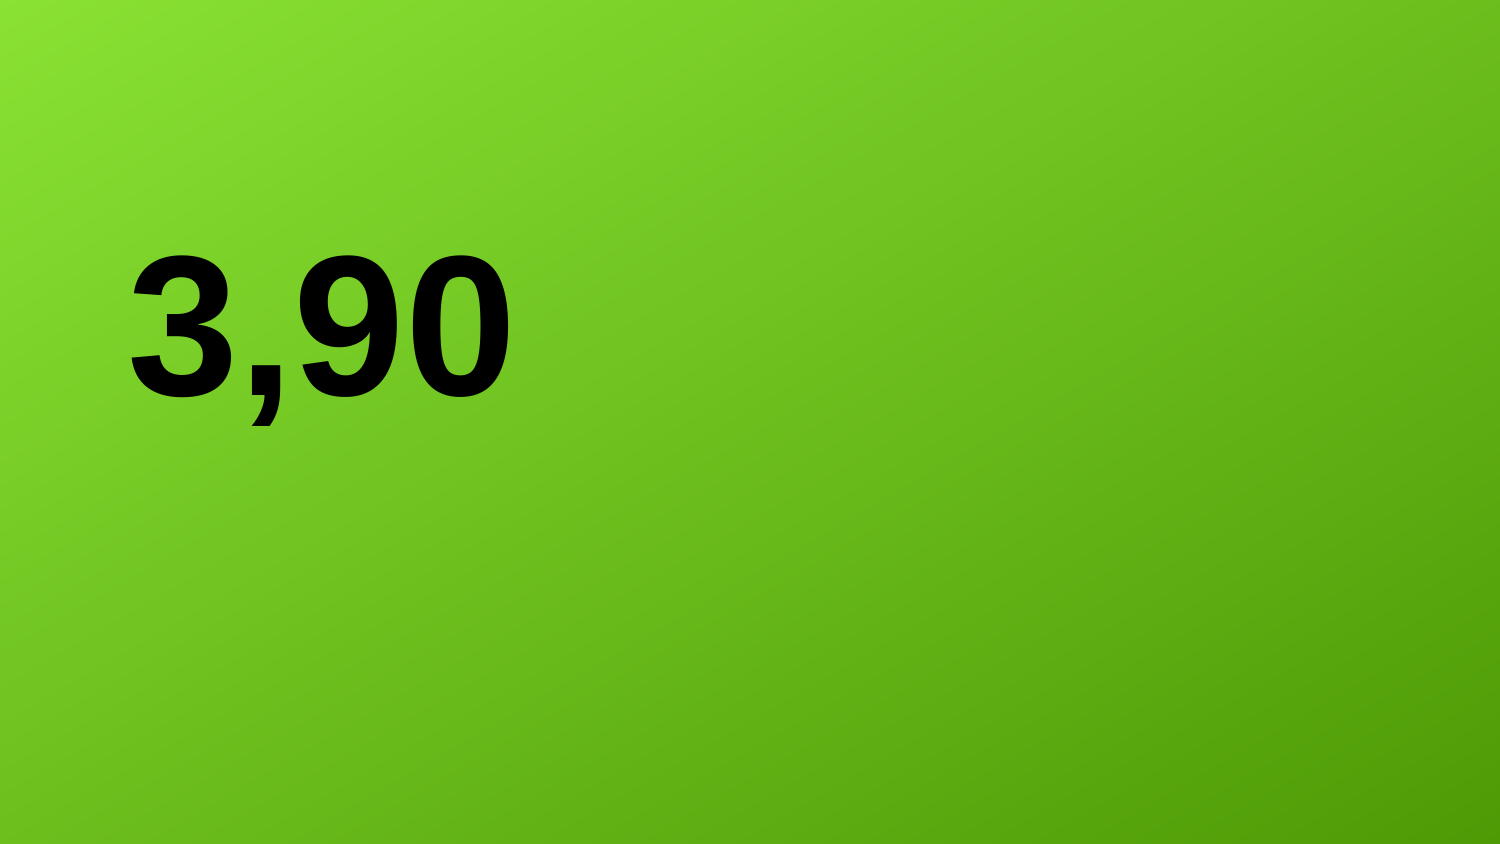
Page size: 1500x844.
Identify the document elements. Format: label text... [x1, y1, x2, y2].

text_box 3,90 [328, 277, 368, 327]
text_box 3,90 [112, 259, 1388, 450]
text_box 3,90 [440, 277, 480, 375]
